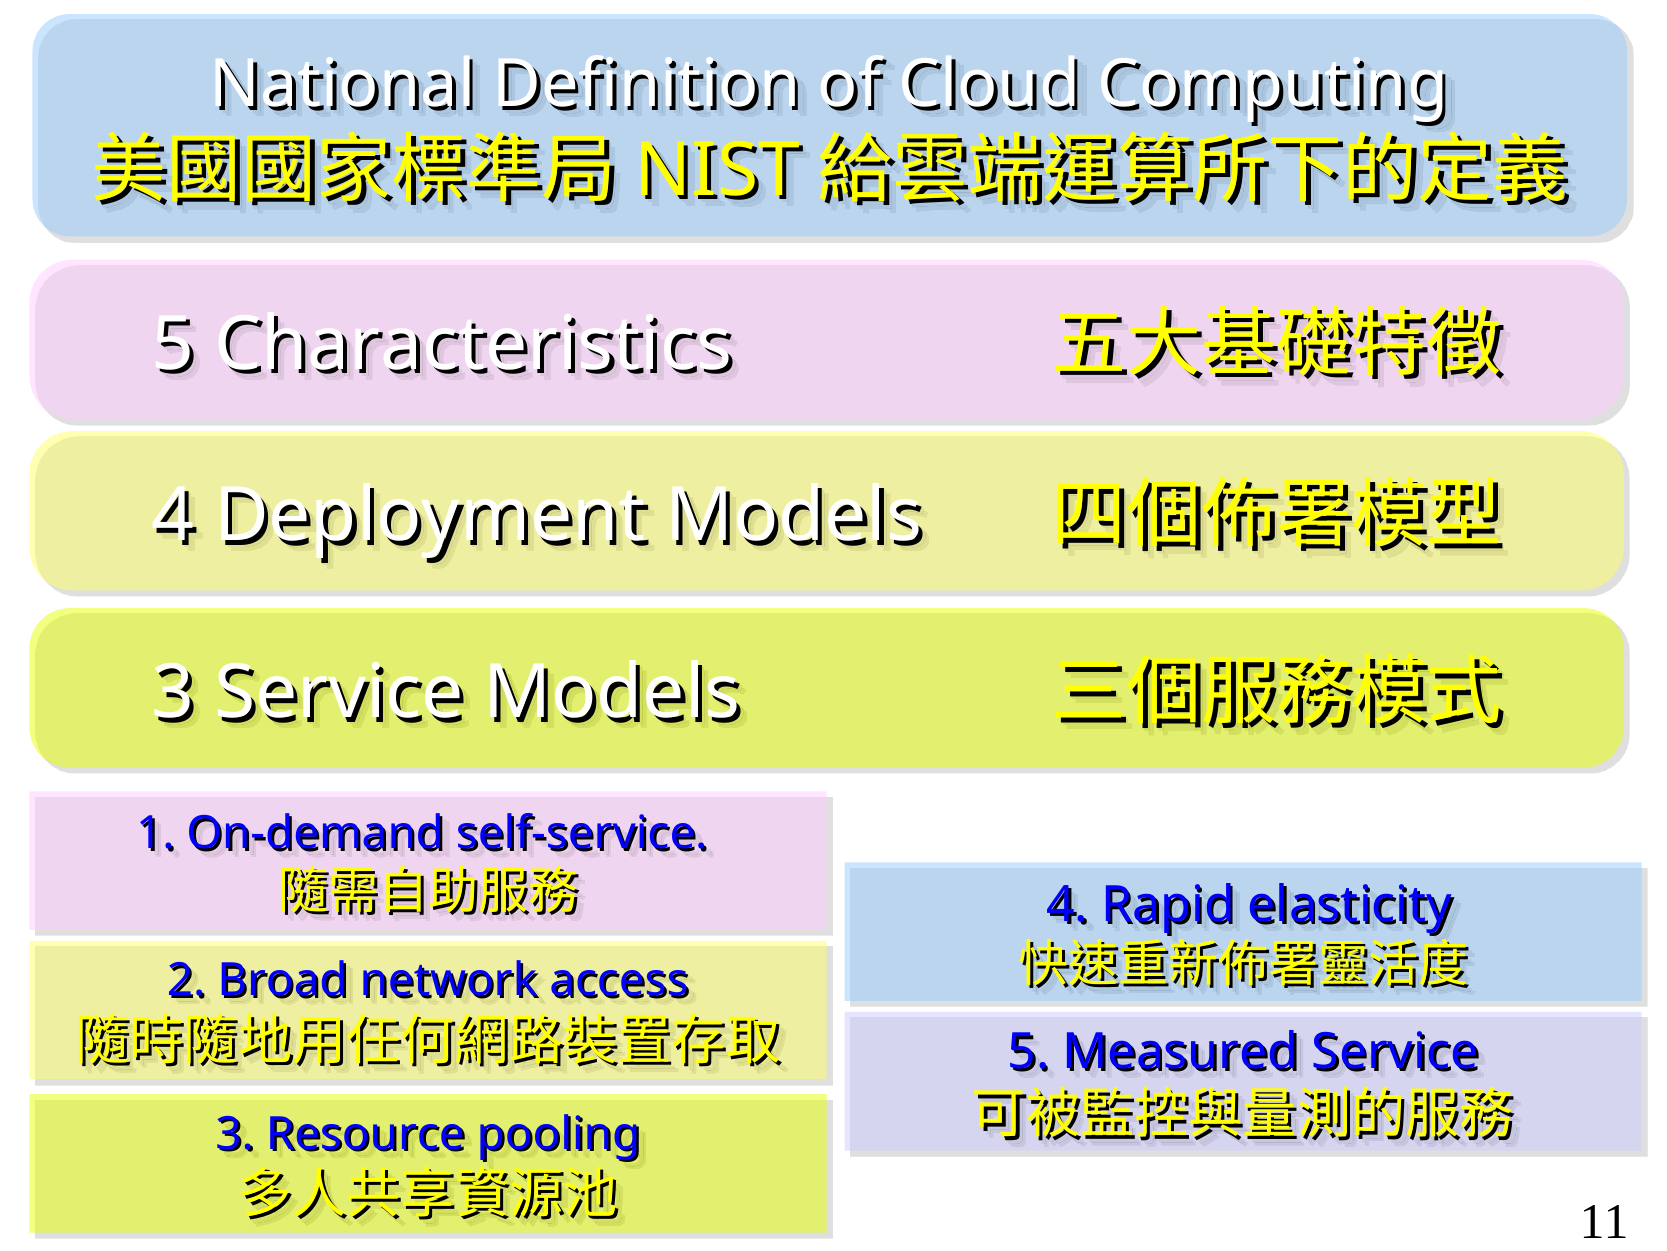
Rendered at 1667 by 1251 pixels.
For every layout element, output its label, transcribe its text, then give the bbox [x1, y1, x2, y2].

text_box 1. On-demand self-service. 隨需自助服務 [29, 791, 827, 930]
text_box 2. Broad network access 隨時隨地用任何網路裝置存取 [29, 940, 827, 1080]
text_box 3. Resource pooling 多人共享資源池 [29, 1094, 827, 1233]
text_box 4 Deployment Models 四個佈署模型 [29, 431, 1624, 591]
text_box 3 Service Models 三個服務模式 [29, 608, 1624, 768]
text_box 5 Characteristics 五大基礎特徵 [29, 259, 1624, 420]
text_box National Definition of Cloud Computing 美國國家標準局NIST給雲端運算所下的定義 [32, 14, 1628, 237]
text_box 4. Rapid elasticity 快速重新佈署靈活度 [844, 862, 1642, 1001]
text_box 5. Measured Service 可被監控與量測的服務 [844, 1011, 1642, 1151]
